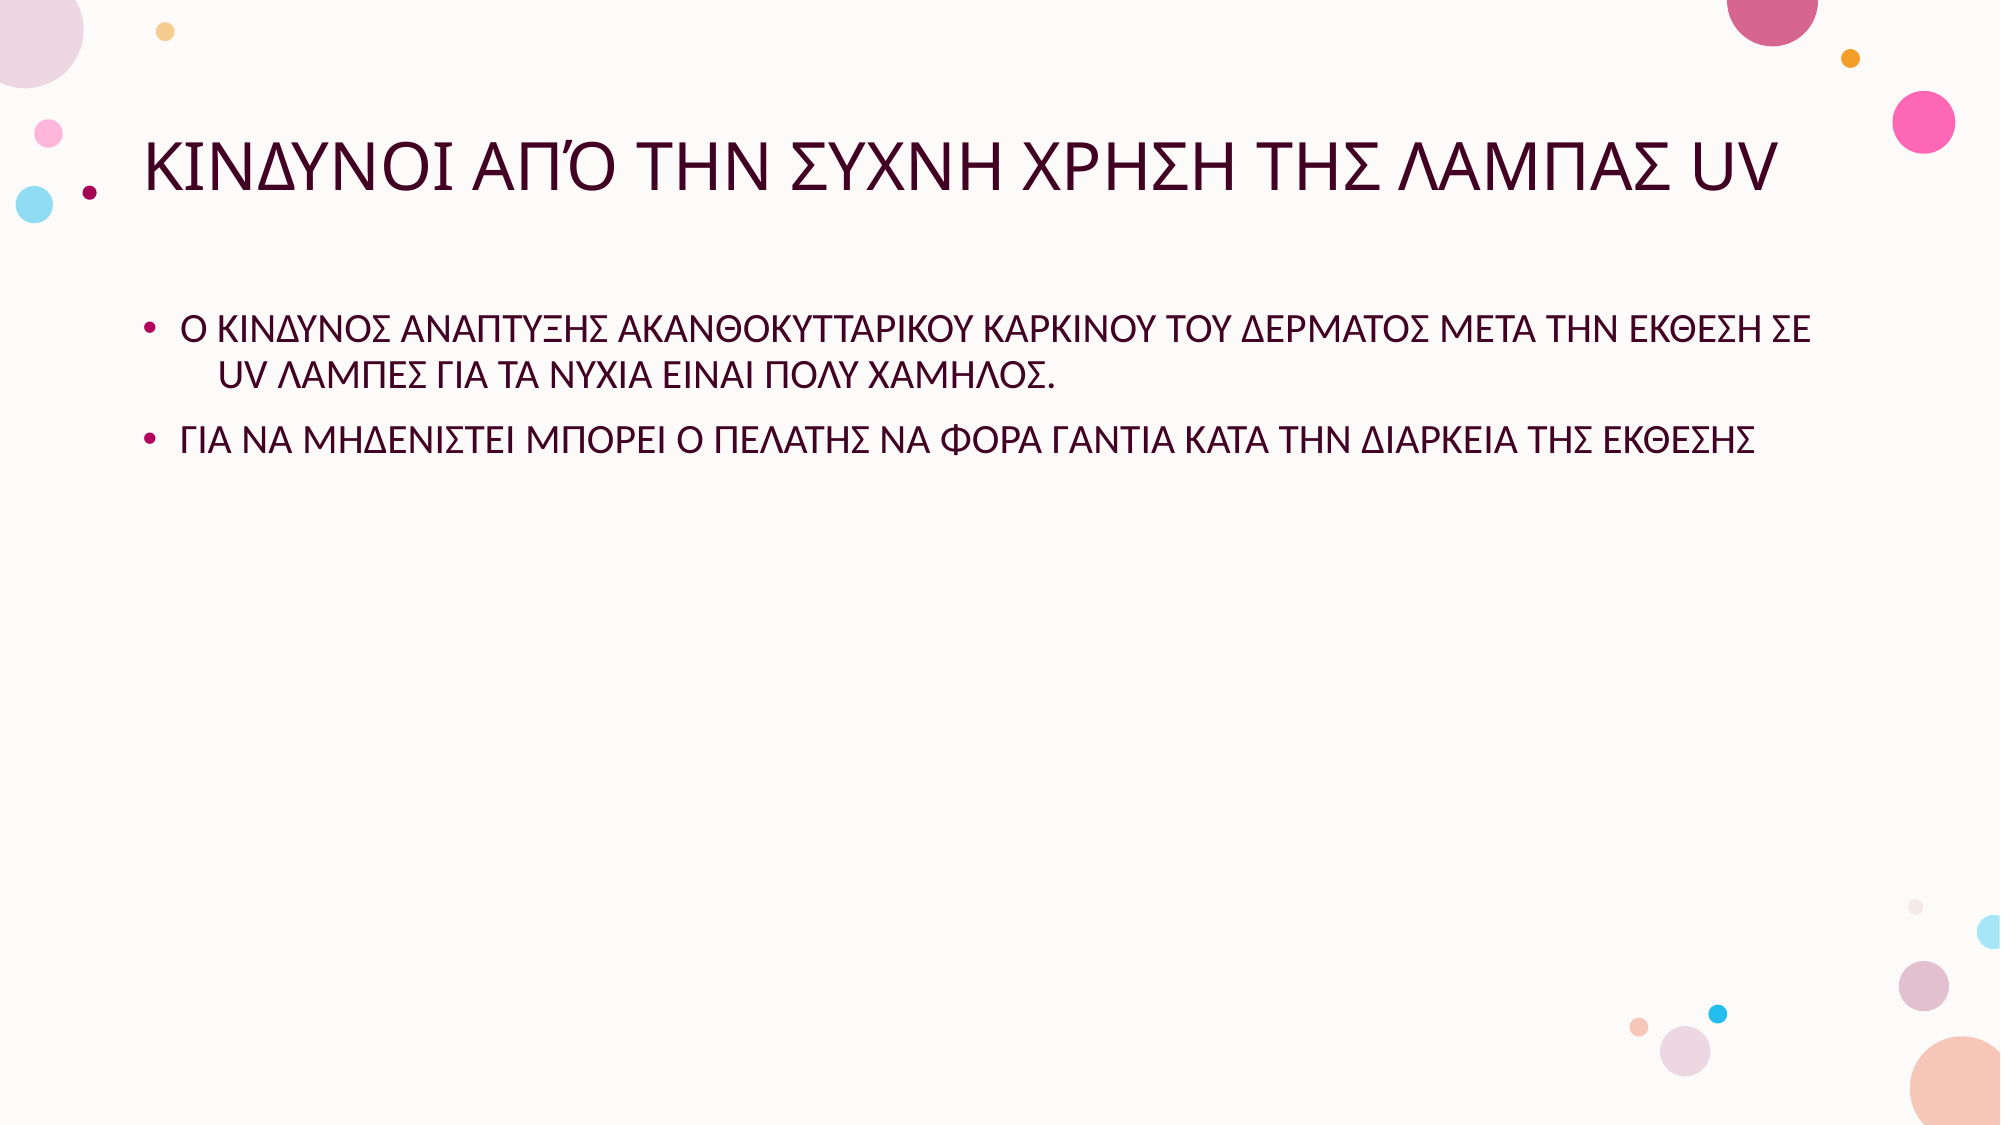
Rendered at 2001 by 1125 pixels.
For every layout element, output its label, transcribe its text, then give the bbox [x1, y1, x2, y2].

title ΚΙΝΔΥΝΟΙ ΑΠΌ ΤΗΝ ΣΥΧΝΗ ΧΡΗΣΗ ΤΗΣ ΛΑΜΠΑΣ UV [127, 59, 1877, 278]
list Ο ΚΙΝΔΥΝΟΣ ΑΝΑΠΤΥΞΗΣ ΑΚΑΝΘΟΚΥΤΤΑΡΙΚΟΥ ΚΑΡΚΙΝΟΥ ΤΟΥ ΔΕΡΜΑΤΟΣ ΜΕΤΑ ΤΗΝ ΕΚΘΕΣΗ ΣΕ UV ΛΑΜΠΕΣ ΓΙΑ ΤΑ ΝΥΧΙΑ ΕΊΝΑΙ ΠΟΛΎ ΧΑΜΗΛΟΣ. ΓΙΑ ΝΑ ΜΗΔΕΝΙΣΤΕΙ ΜΠΟΡΕΙ Ο ΠΕΛΑΤΗΣ ΝΑ ΦΟΡΑ ΓΑΝΤΙΑ ΚΑΤΆ ΤΗΝ ΔΙΑΡΚΕΙΑ ΤΗΣ ΕΚΘΕΣΗΣ [127, 299, 1877, 517]
